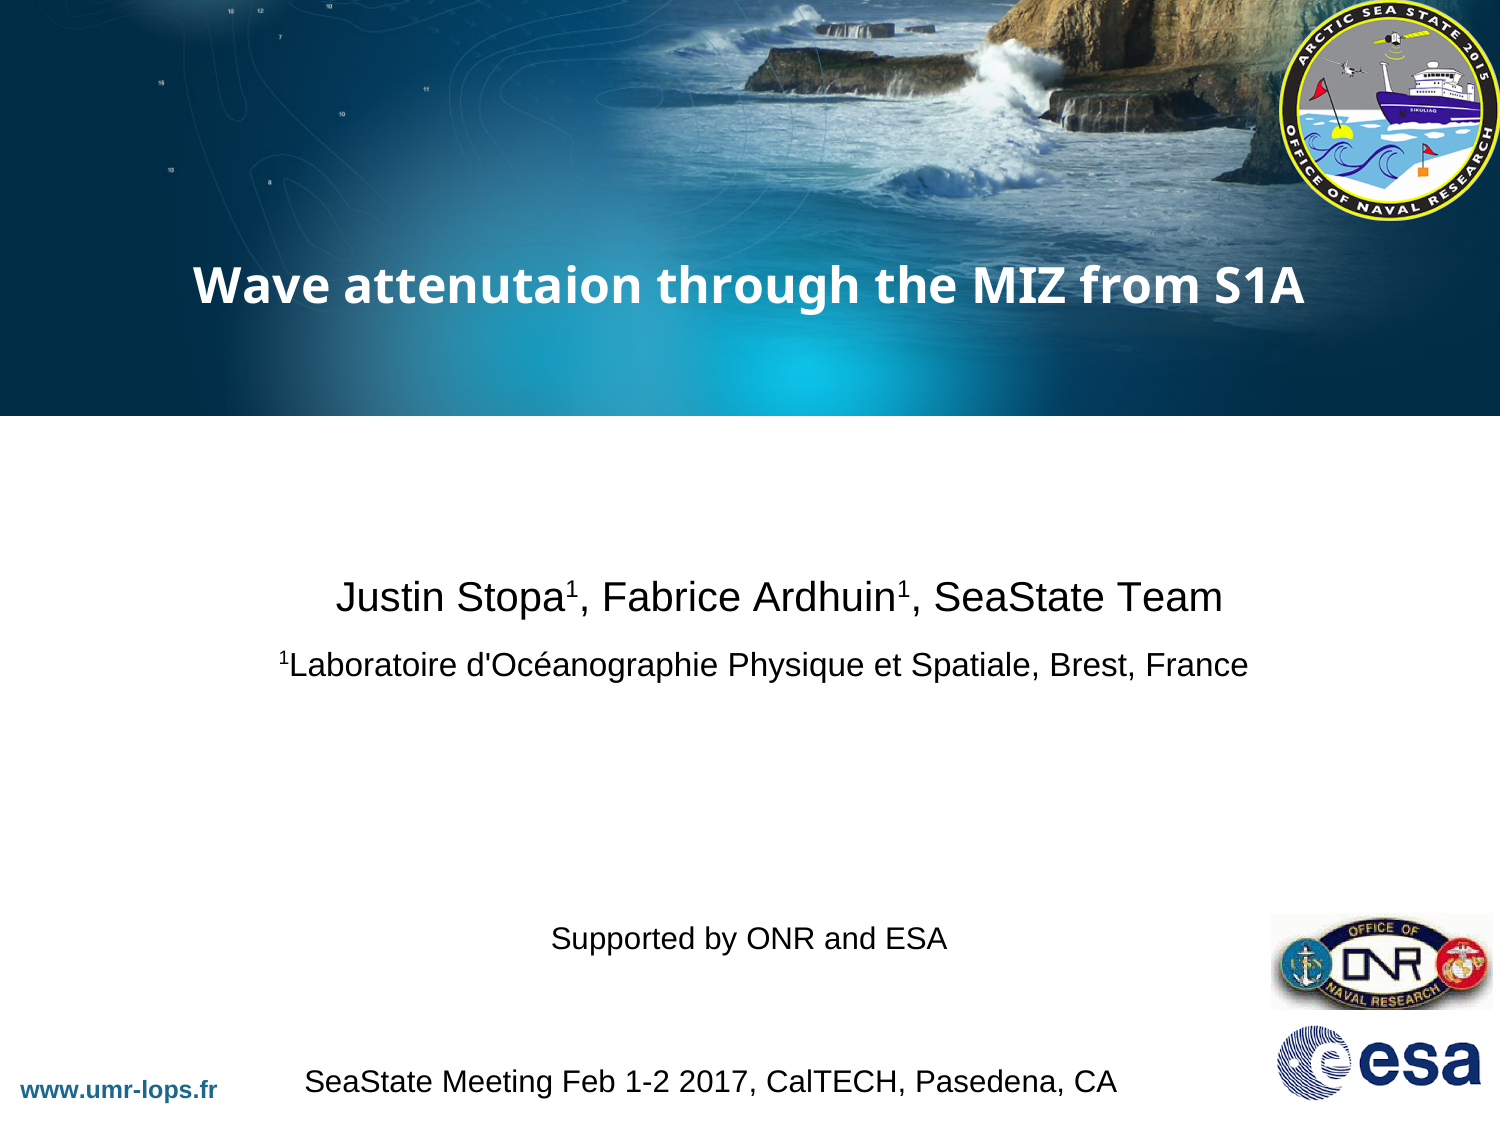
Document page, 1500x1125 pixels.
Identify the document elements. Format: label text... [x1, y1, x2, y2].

picture [0, 0, 1500, 221]
text_box Justin Stopa1, Fabrice Ardhuin1, SeaState Team 1Laboratoire d'Océanographie Physique et Spatiale, Brest, France [0, 489, 1495, 740]
text_box Wave attenutaion through the MIZ from S1A [0, 192, 1500, 435]
text_box SeaState Meeting Feb 1-2 2017, CalTECH, Pasedena, CA [283, 1014, 1140, 1117]
text_box Supported by ONR and ESA [0, 871, 1500, 1115]
picture [1262, 1010, 1500, 1115]
